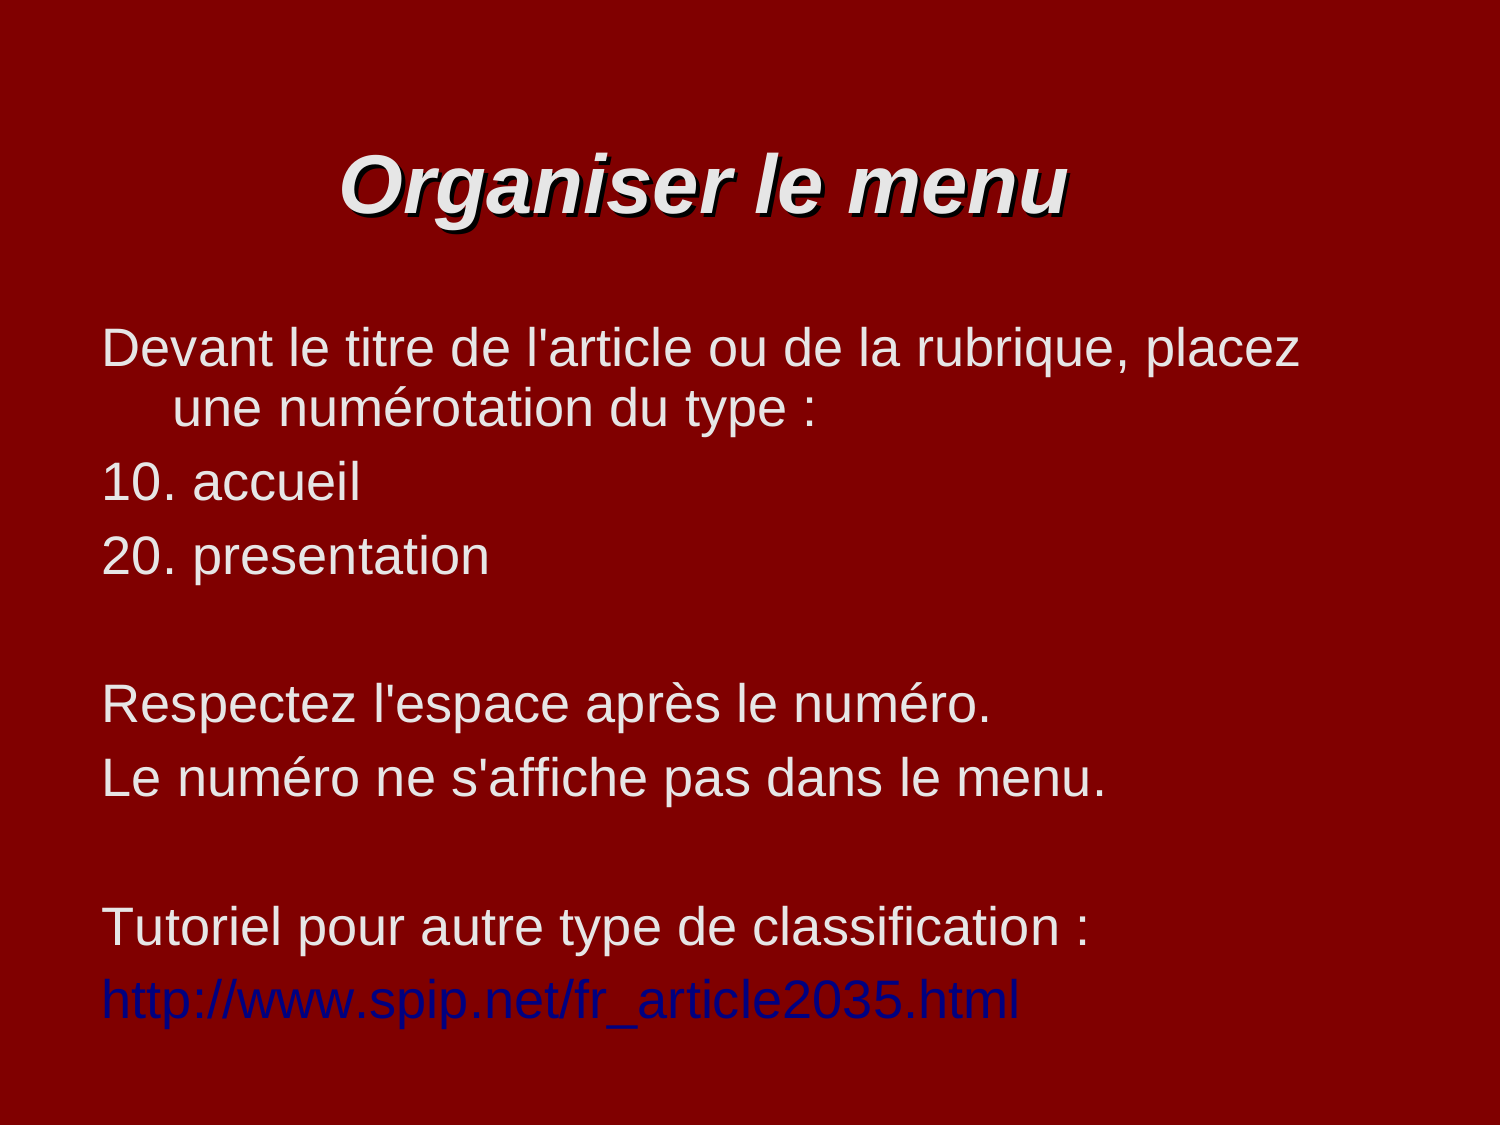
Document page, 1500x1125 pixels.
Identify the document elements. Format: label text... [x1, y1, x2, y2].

list Devant le titre de l'article ou de la rubrique, placez une numérotation du type : 10. accueil 20. presentation Respectez l'espace après le numéro. Le numéro ne s'affiche pas dans le menu. Tutoriel pour autre type de classification : http://www.spip.net/fr_article2035.html [75, 309, 1417, 1064]
title Organiser le menu [66, 59, 1342, 240]
